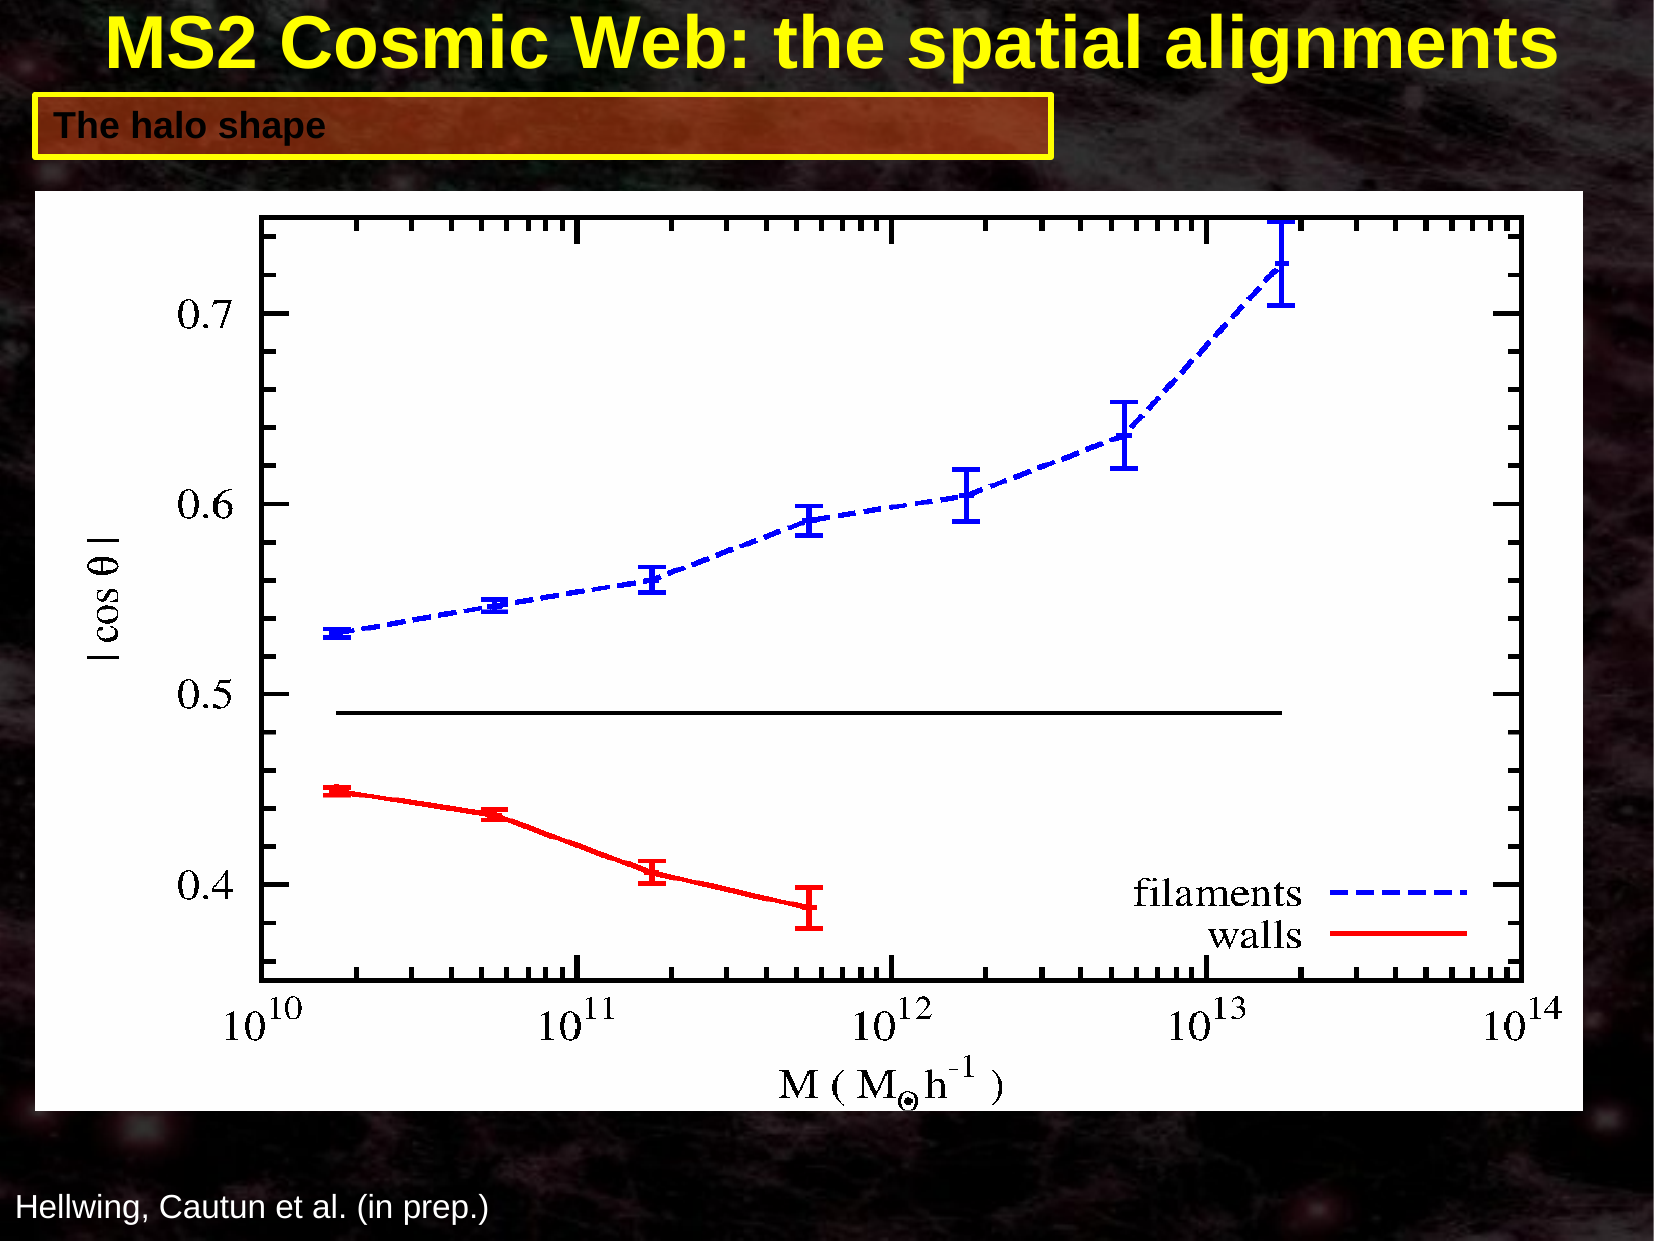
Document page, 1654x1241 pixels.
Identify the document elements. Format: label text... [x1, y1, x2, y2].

text_box Hellwing, Cautun et al. (in prep.) [0, 1181, 591, 1233]
text_box The halo shape [35, 94, 1052, 158]
title MS2 Cosmic Web: the spatial alignments [11, 0, 1654, 85]
picture [0, 0, 1654, 1241]
